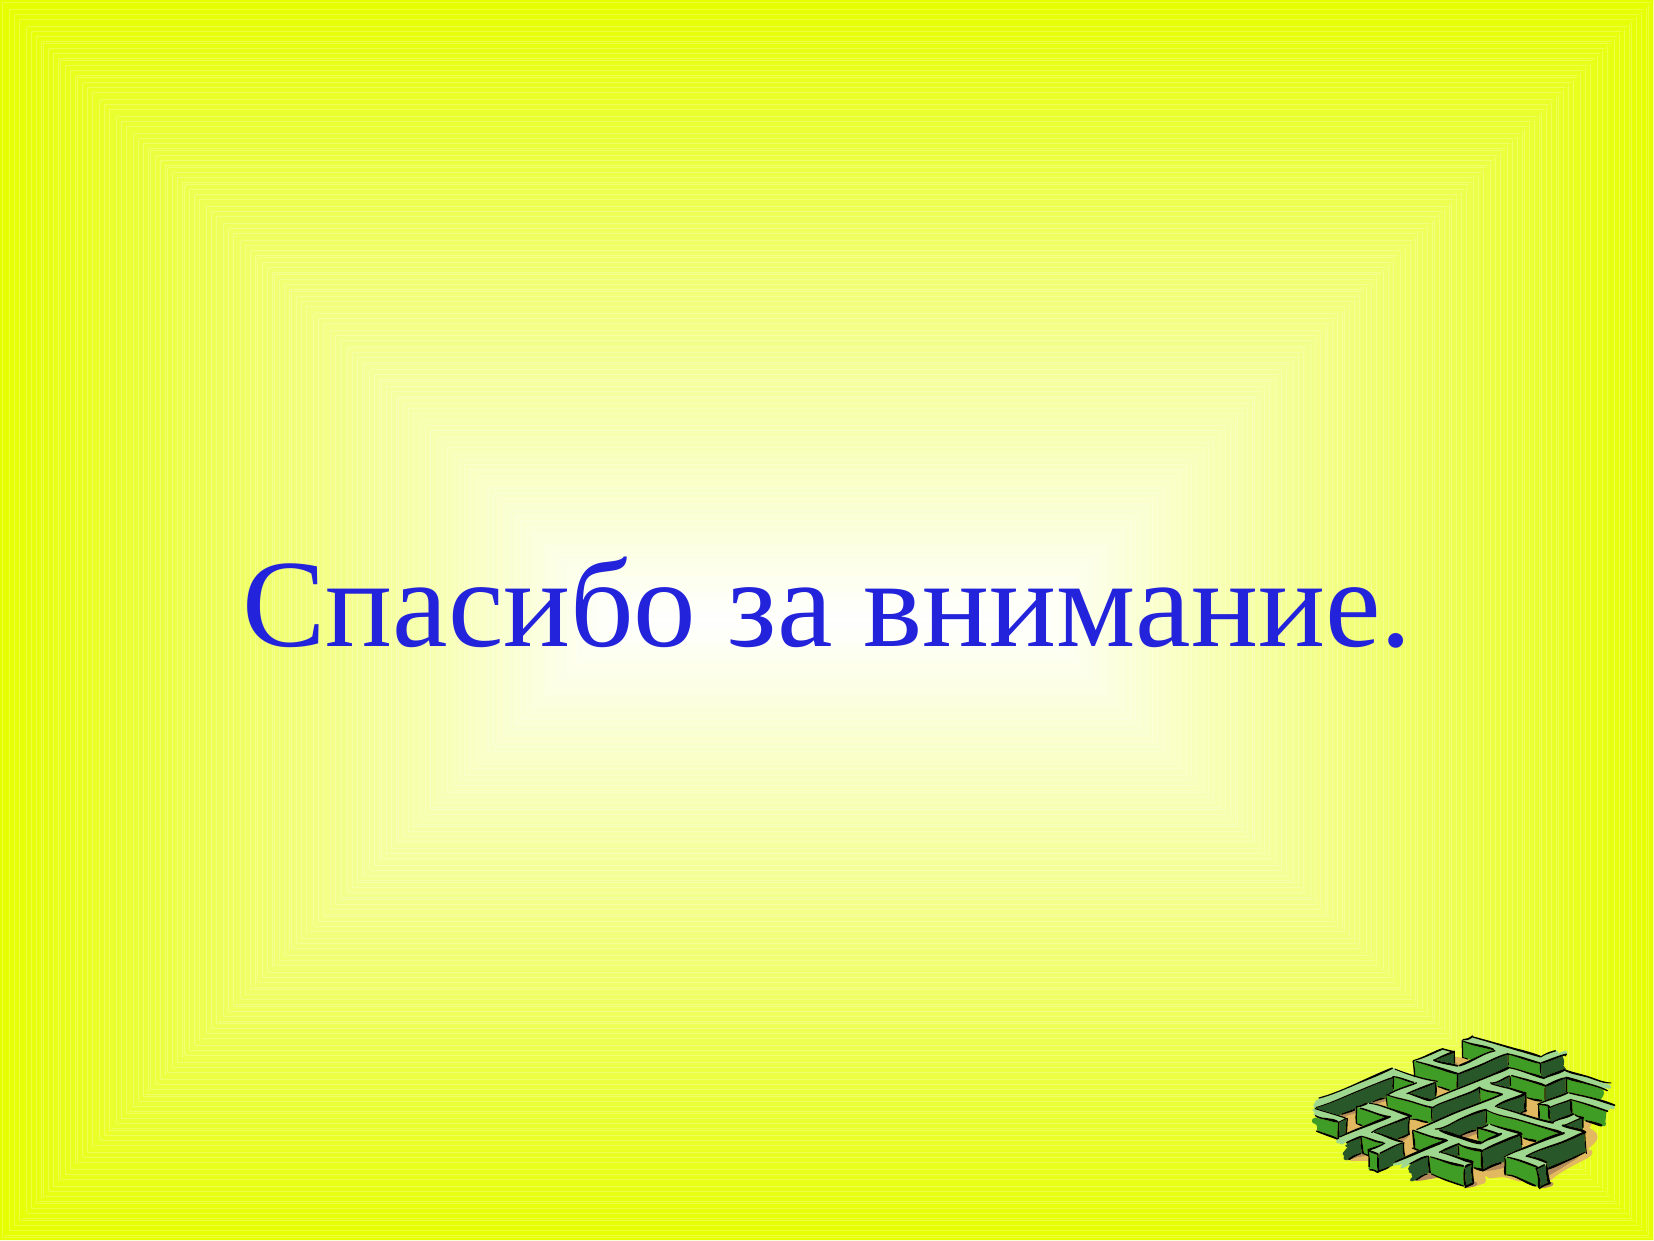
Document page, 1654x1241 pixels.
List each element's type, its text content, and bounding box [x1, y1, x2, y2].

text_box Спасибо за внимание. [121, 26, 1534, 1176]
